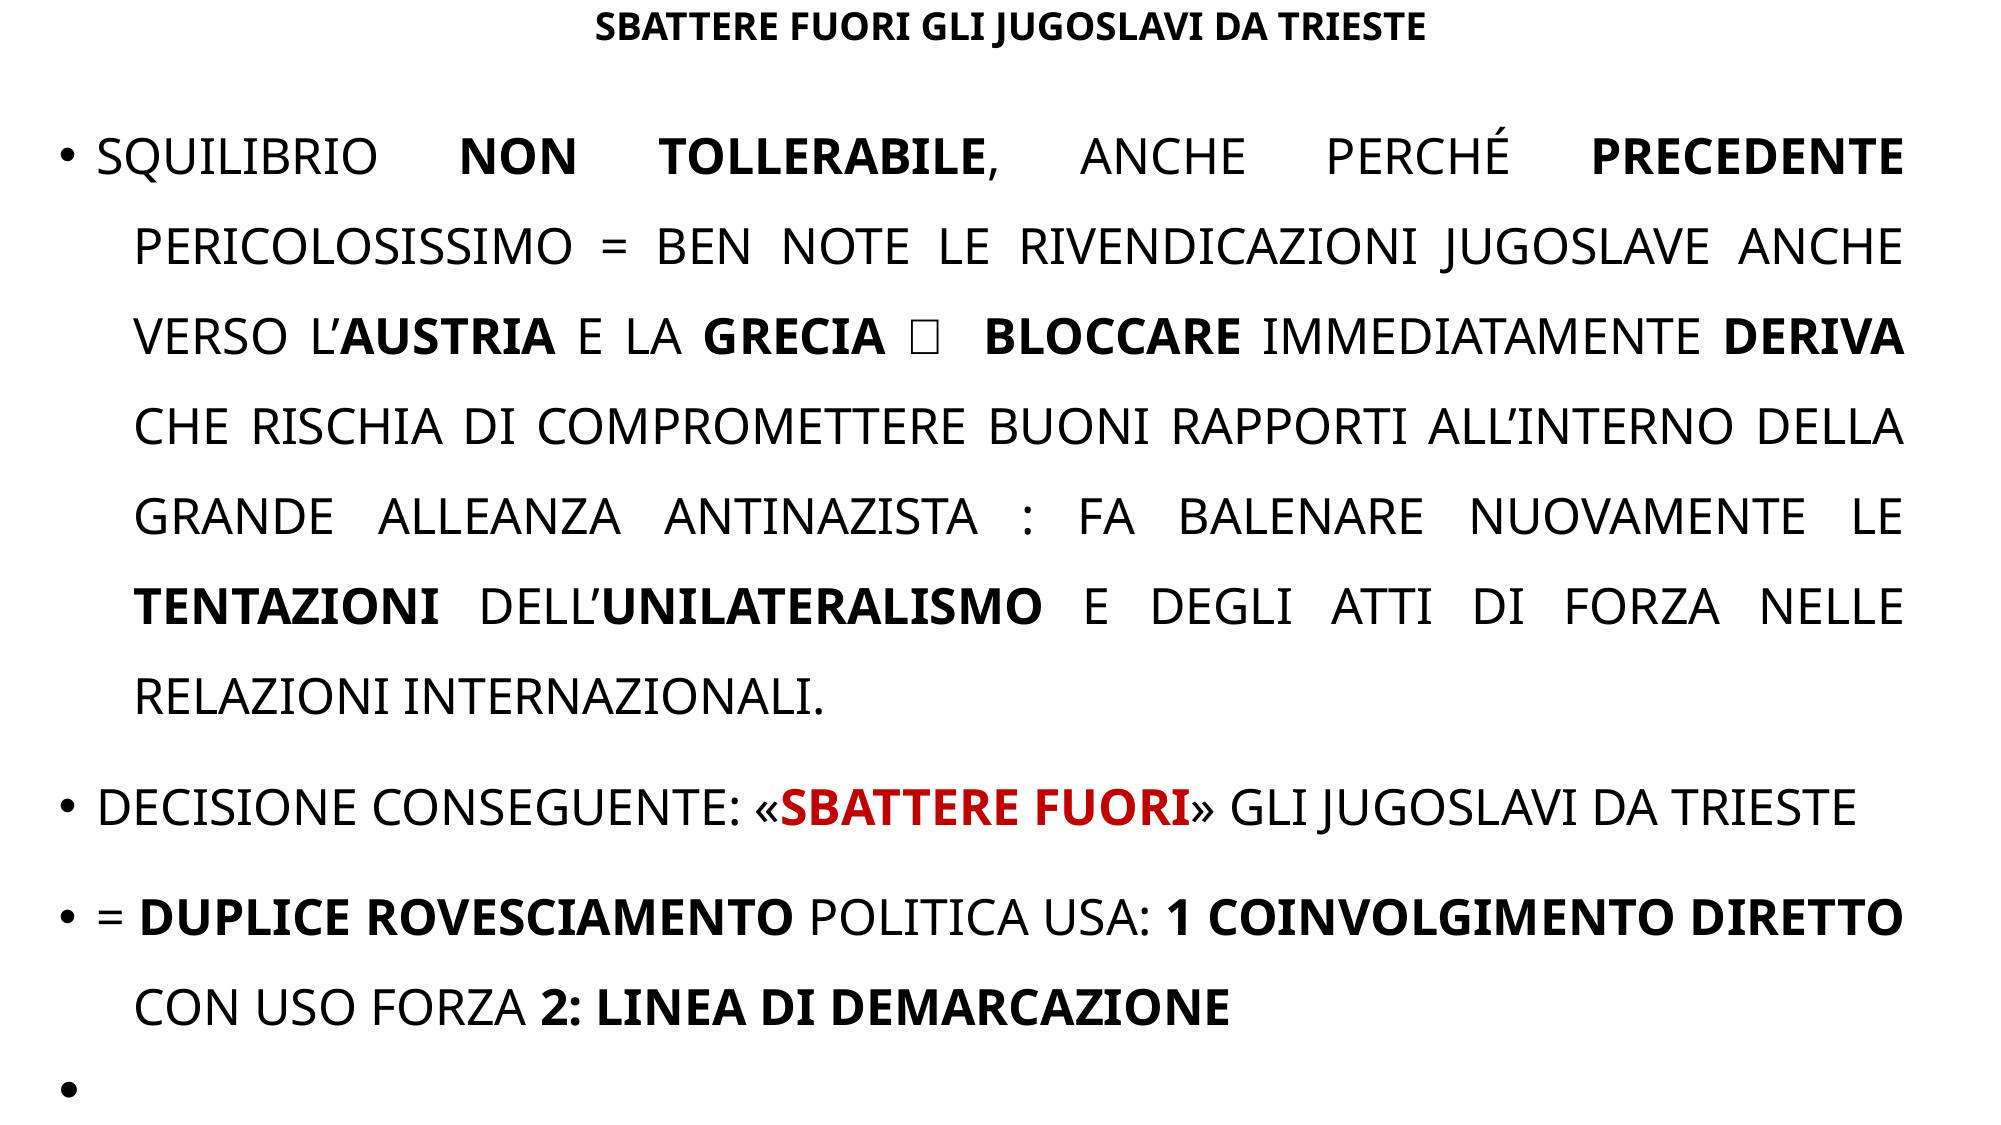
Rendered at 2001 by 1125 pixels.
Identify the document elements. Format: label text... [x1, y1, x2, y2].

title SBATTERE FUORI GLI JUGOSLAVI DA TRIESTE [101, 0, 1921, 57]
list SQUILIBRIO NON TOLLERABILE, ANCHE PERCHÉ PRECEDENTE PERICOLOSISSIMO = BEN NOTE LE RIVENDICAZIONI JUGOSLAVE ANCHE VERSO L’AUSTRIA E LA GRECIA  BLOCCARE IMMEDIATAMENTE DERIVA CHE RISCHIA DI COMPROMETTERE BUONI RAPPORTI ALL’INTERNO DELLA GRANDE ALLEANZA ANTINAZISTA : FA BALENARE NUOVAMENTE LE TENTAZIONI DELL’UNILATERALISMO E DEGLI ATTI DI FORZA NELLE RELAZIONI INTERNAZIONALI. DECISIONE CONSEGUENTE: «SBATTERE FUORI» GLI JUGOSLAVI DA TRIESTE = DUPLICE ROVESCIAMENTO POLITICA USA: 1 COINVOLGIMENTO DIRETTO CON USO FORZA 2: LINEA DI DEMARCAZIONE [43, 86, 1921, 1125]
